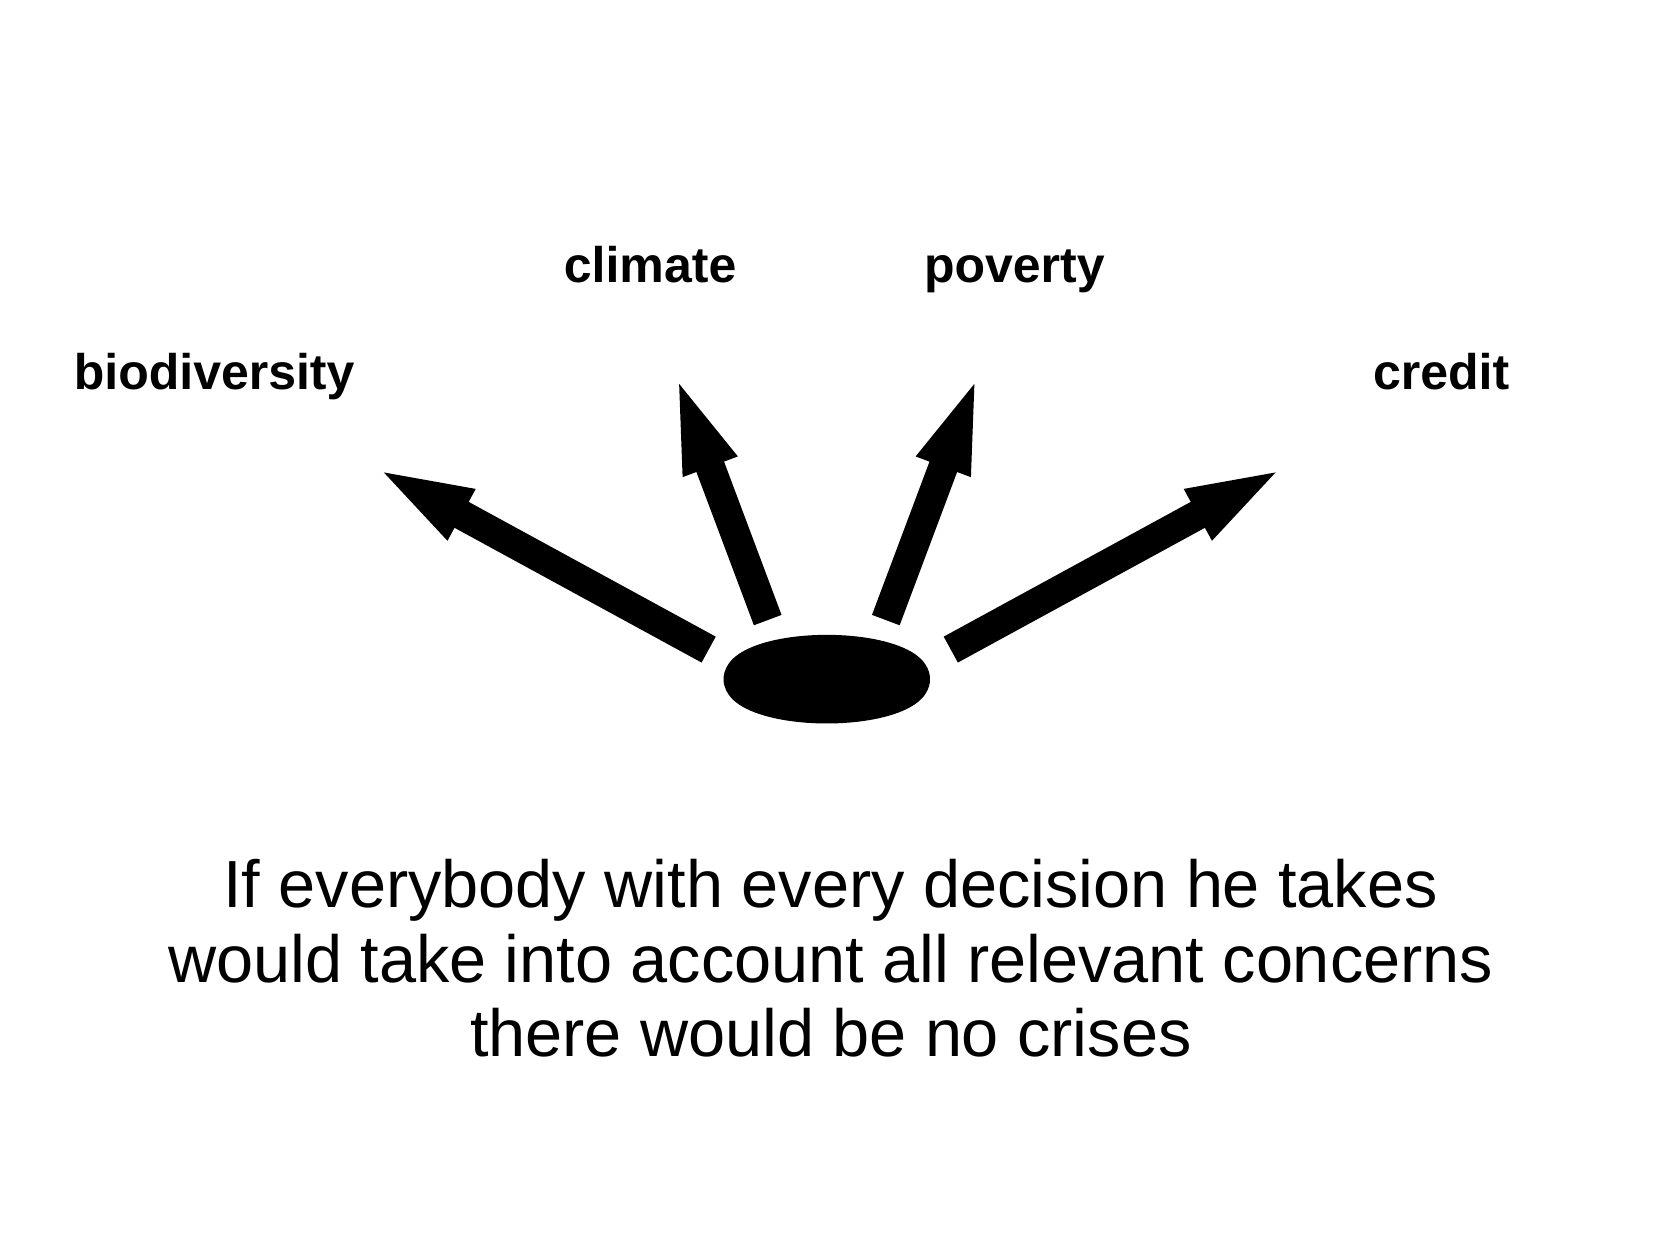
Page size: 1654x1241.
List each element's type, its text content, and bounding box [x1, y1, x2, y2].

text_box [59, 649, 1595, 1093]
text_box If everybody with every decision he takes would take into account all relevant concerns there would be no crises [153, 839, 1515, 1079]
text_box climate [549, 230, 752, 301]
text_box poverty [909, 230, 1120, 301]
text_box biodiversity [59, 336, 370, 408]
text_box credit [1358, 336, 1525, 408]
